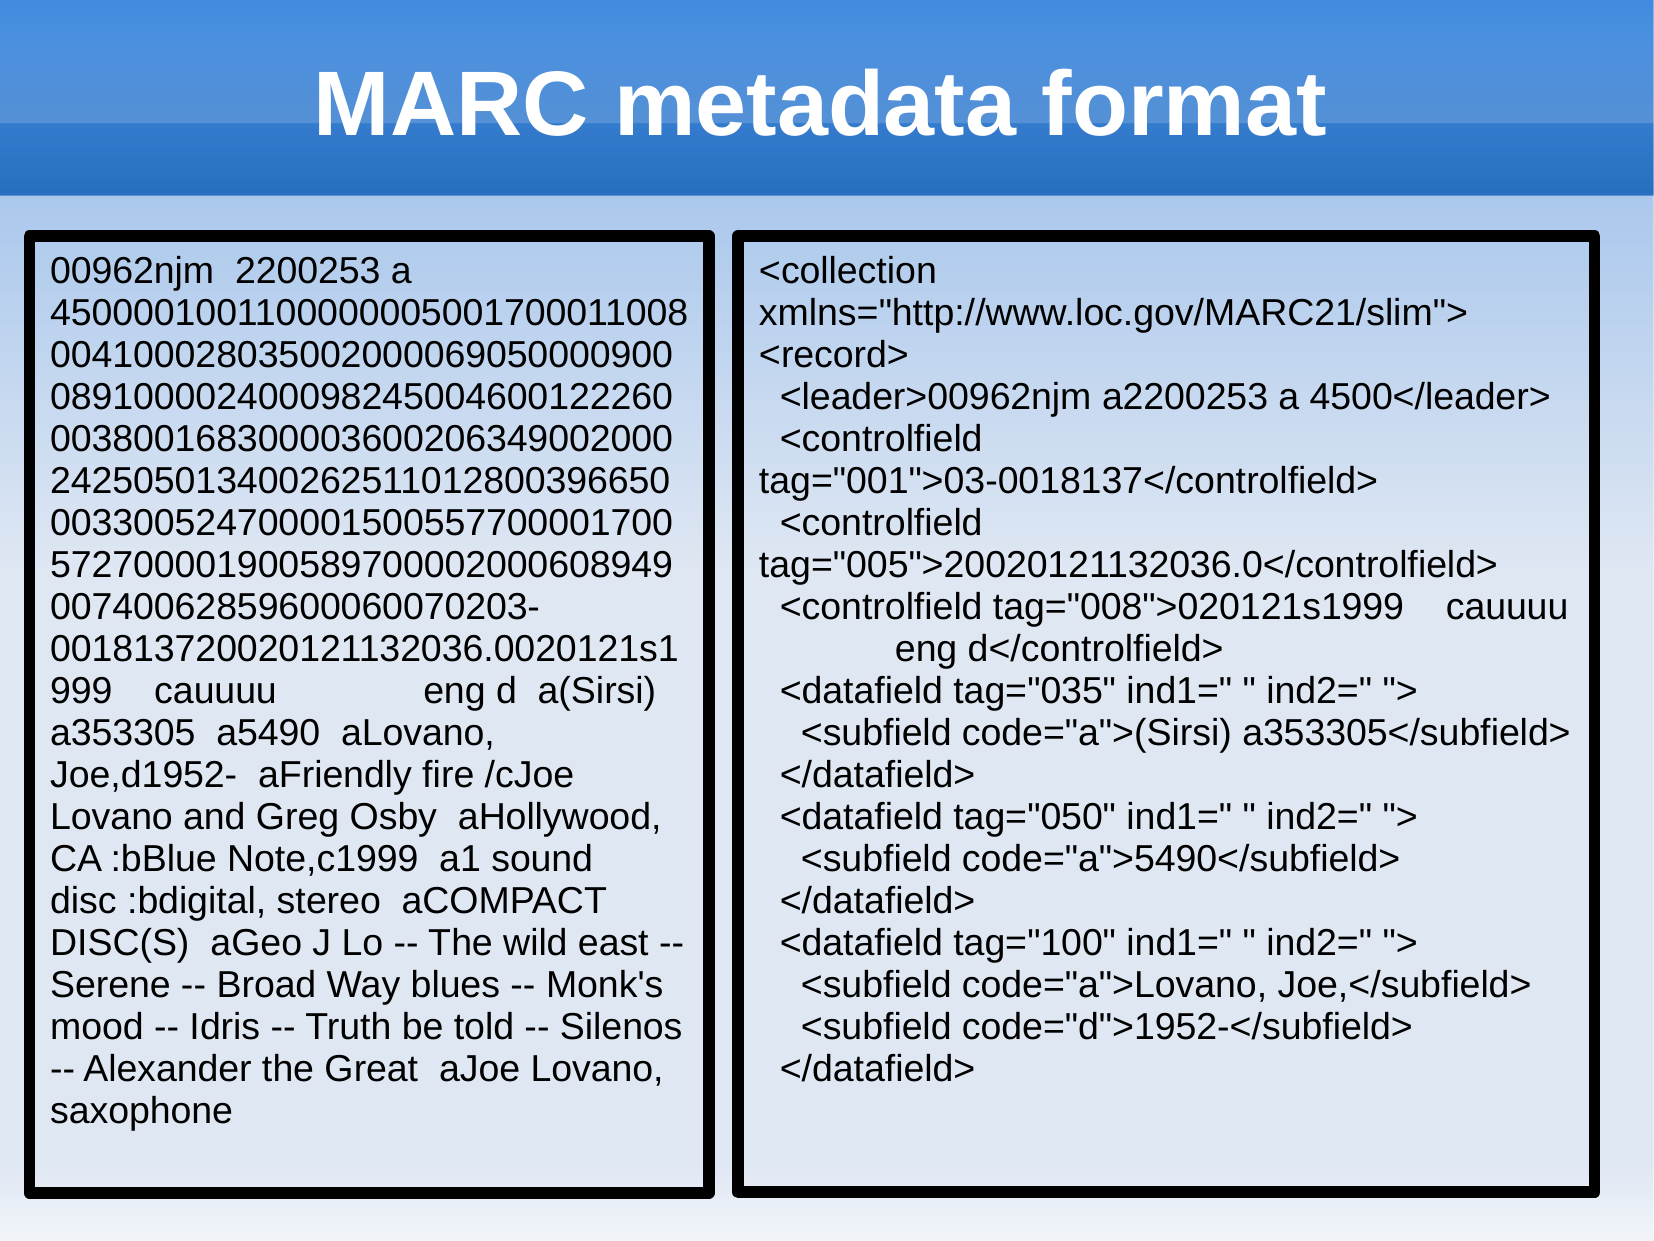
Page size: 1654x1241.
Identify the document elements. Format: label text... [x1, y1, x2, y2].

text_box 00962njm 2200253 a 450000100110000000500170001100800410002803500200006905000090008910000240009824500460012226000380016830000360020634900200024250501340026251101280039665000330052470000150055770000170057270000190058970000200060894900740062859600060070203-001813720020121132036.0020121s1999 cauuuu eng d a(Sirsi) a353305 a5490 aLovano, Joe,d1952- aFriendly fire /cJoe Lovano and Greg Osby aHollywood, CA :bBlue Note,c1999 a1 sound disc :bdigital, stereo aCOMPACT DISC(S) aGeo J Lo -- The wild east -- Serene -- Broad Way blues -- Monk's mood -- Idris -- Truth be told -- Silenos -- Alexander the Great aJoe Lovano, saxophone [29, 236, 709, 1193]
title MARC metadata format [76, 0, 1565, 208]
picture [0, 0, 1654, 1241]
text_box <collection xmlns="http://www.loc.gov/MARC21/slim"> <record> <leader>00962njm a2200253 a 4500</leader> <controlfield tag="001">03-0018137</controlfield> <controlfield tag="005">20020121132036.0</controlfield> <controlfield tag="008">020121s1999 cauuuu eng d</controlfield> <datafield tag="035" ind1=" " ind2=" "> <subfield code="a">(Sirsi) a353305</subfield> </datafield> <datafield tag="050" ind1=" " ind2=" "> <subfield code="a">5490</subfield> </datafield> <datafield tag="100" ind1=" " ind2=" "> <subfield code="a">Lovano, Joe,</subfield> <subfield code="d">1952-</subfield> </datafield> [738, 236, 1595, 1193]
